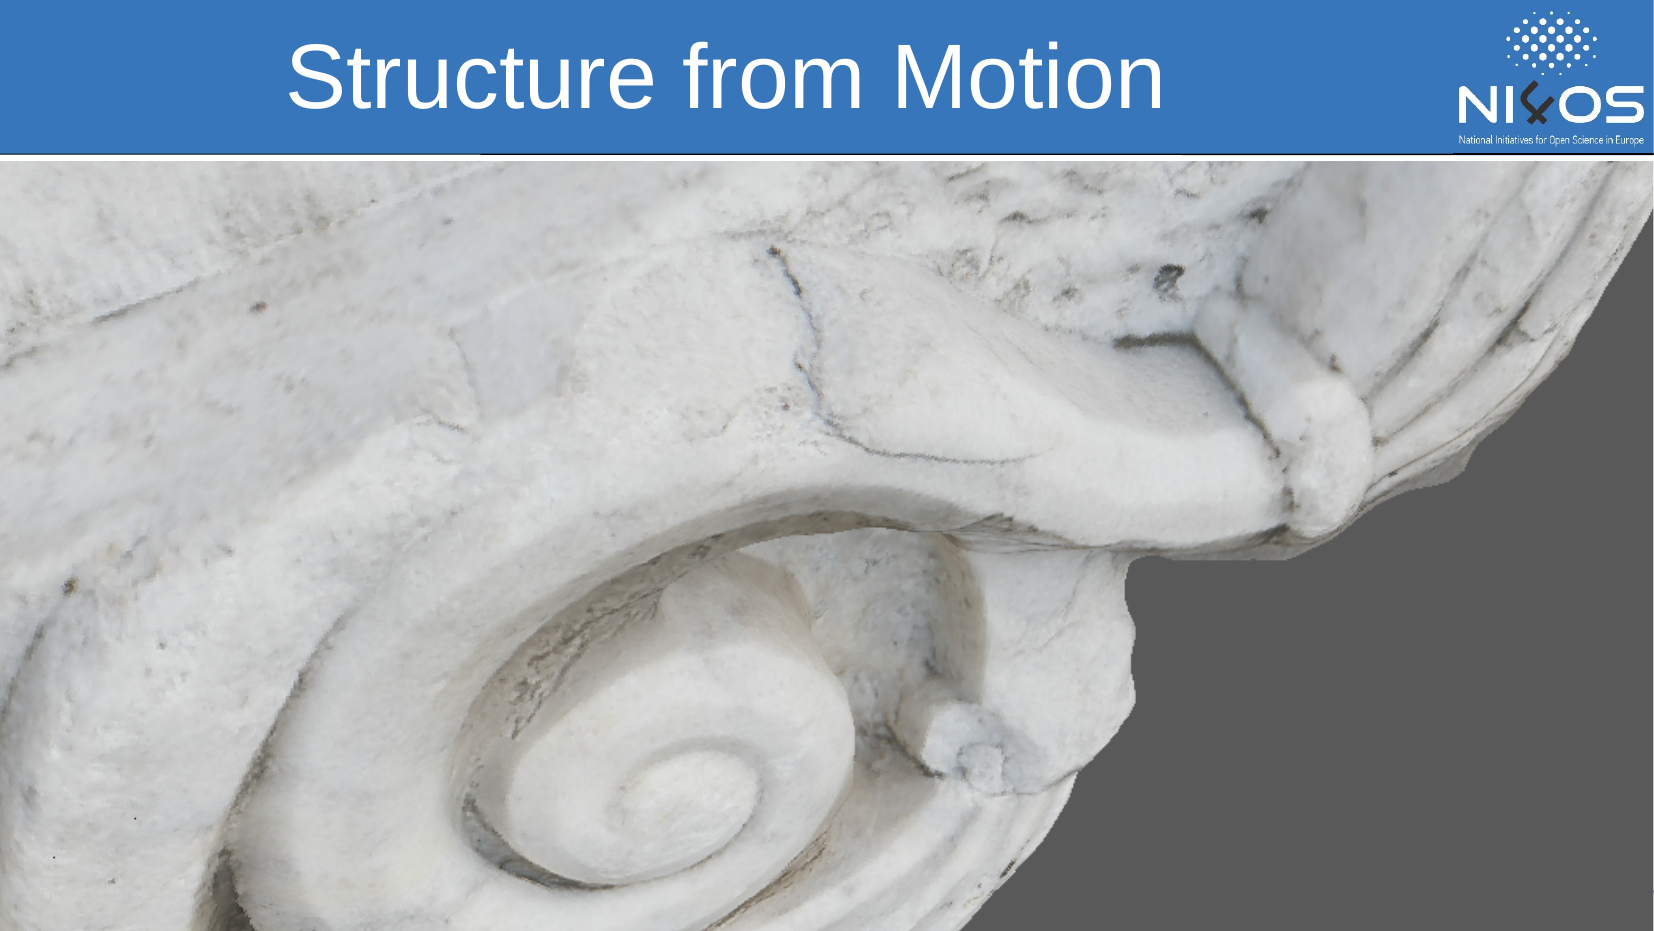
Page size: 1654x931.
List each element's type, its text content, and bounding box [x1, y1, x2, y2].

title Structure from Motion [0, 0, 1453, 154]
picture [1453, 0, 1654, 153]
picture [0, 161, 1654, 931]
